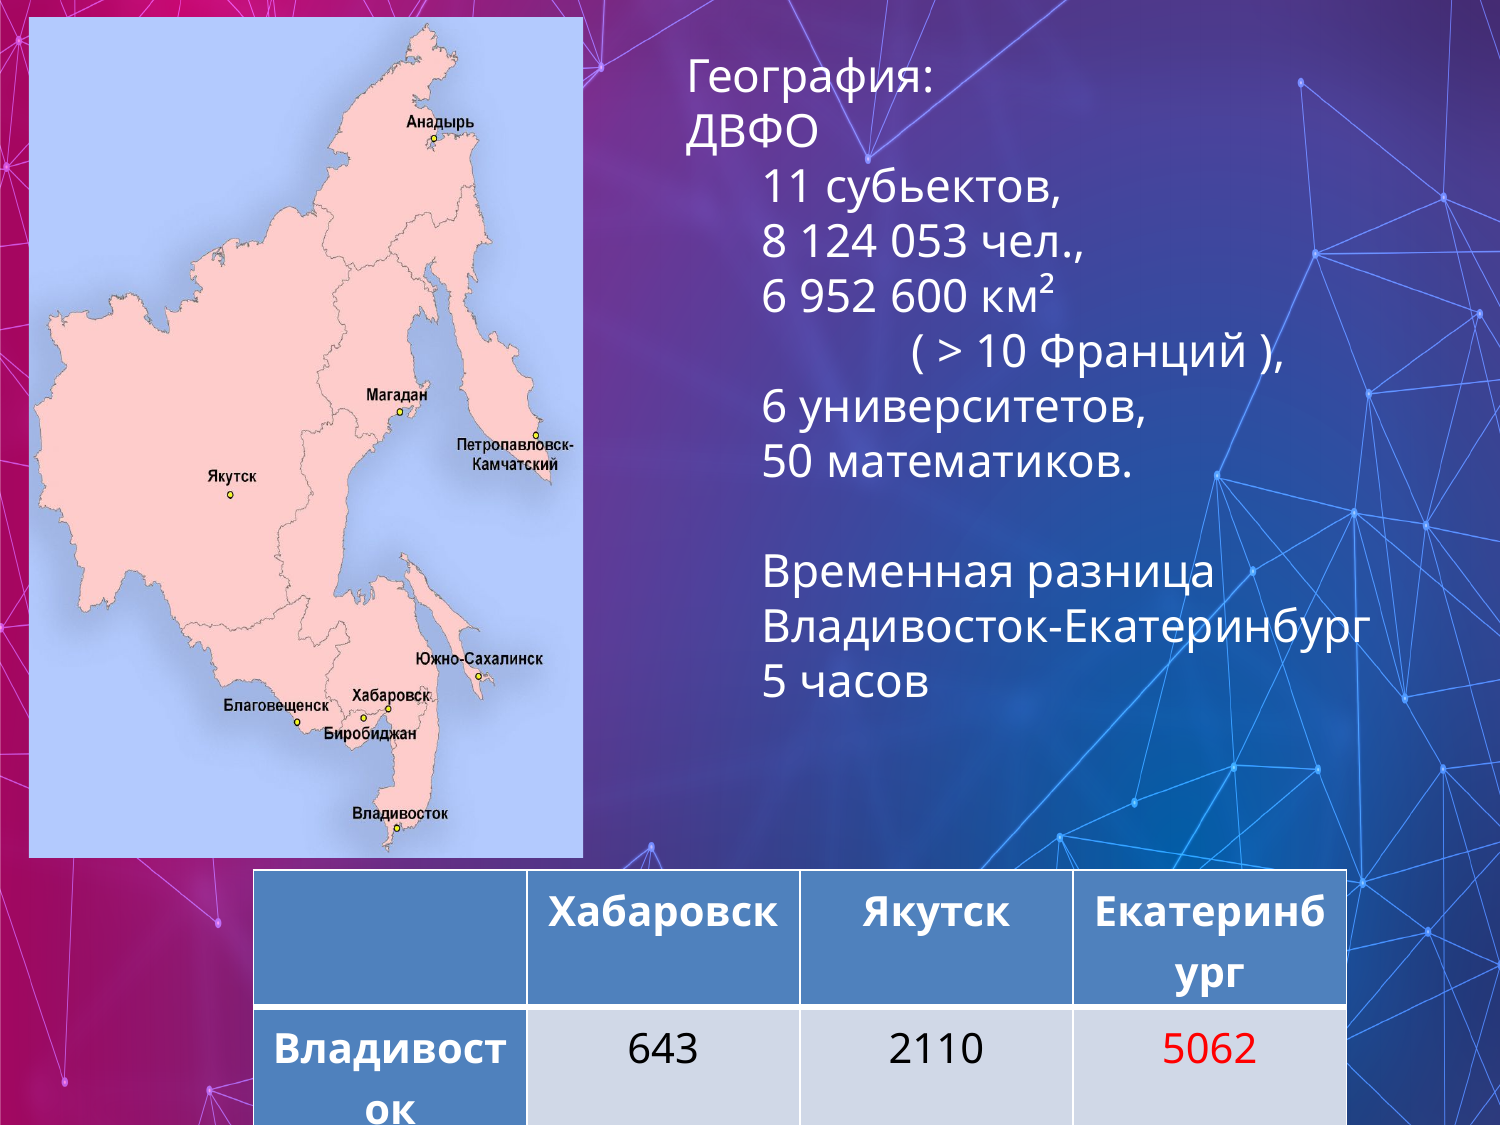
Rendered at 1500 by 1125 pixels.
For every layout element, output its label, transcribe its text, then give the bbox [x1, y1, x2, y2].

table_cell 5062 [1074, 1010, 1346, 1125]
table_cell Владивосток [254, 1010, 526, 1125]
table_header Хабаровск [528, 871, 799, 1004]
table_header [254, 871, 526, 1004]
table_cell 2110 [801, 1010, 1072, 1125]
table_header Екатеринбург [1074, 871, 1346, 1004]
table_cell 643 [528, 1010, 799, 1125]
picture [0, 0, 1500, 1125]
table_header Якутск [801, 871, 1072, 1004]
text_box География: ДВФО 11 субьектов, 8 124 053 чел., 6 952 600 км² ( > 10 Франций ), 6 университетов, 50 математиков. Временная разница Владивосток-Екатеринбург 5 часов [671, 39, 1500, 763]
